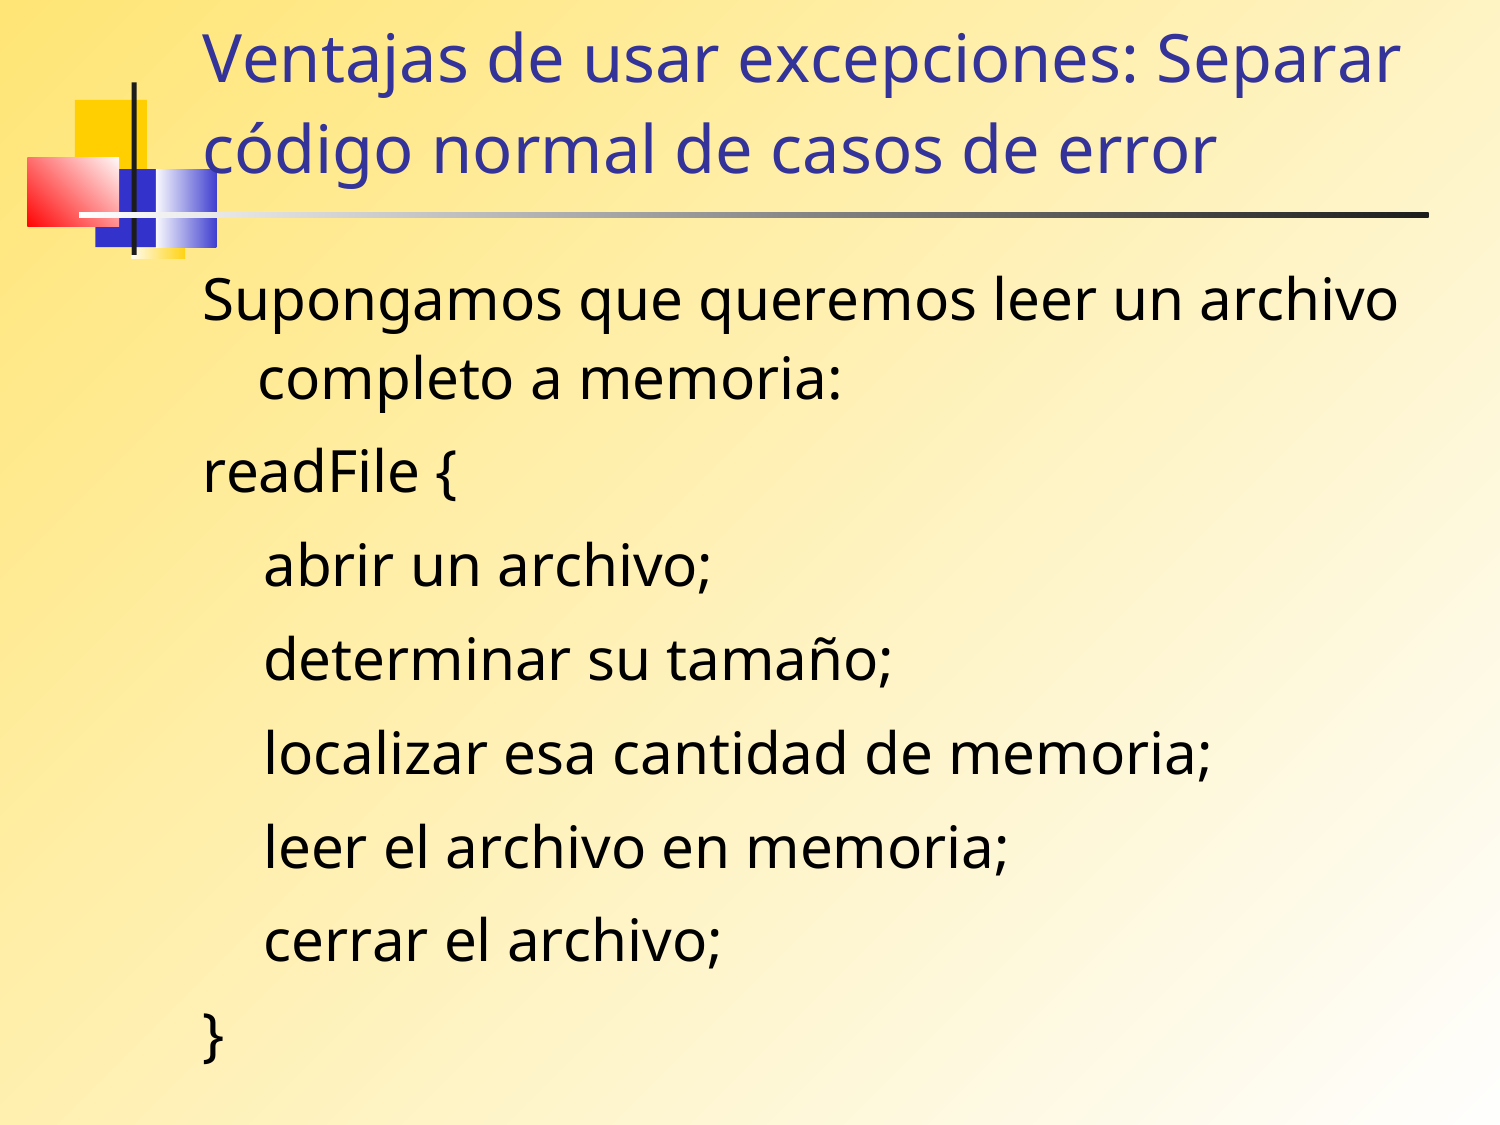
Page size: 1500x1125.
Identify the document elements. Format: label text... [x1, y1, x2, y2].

title Ventajas de usar excepciones: Separar código normal de casos de error [187, 4, 1466, 201]
list Supongamos que queremos leer un archivo completo a memoria: readFile { abrir un archivo; determinar su tamaño; localizar esa cantidad de memoria; leer el archivo en memoria; cerrar el archivo; } [187, 249, 1463, 1013]
